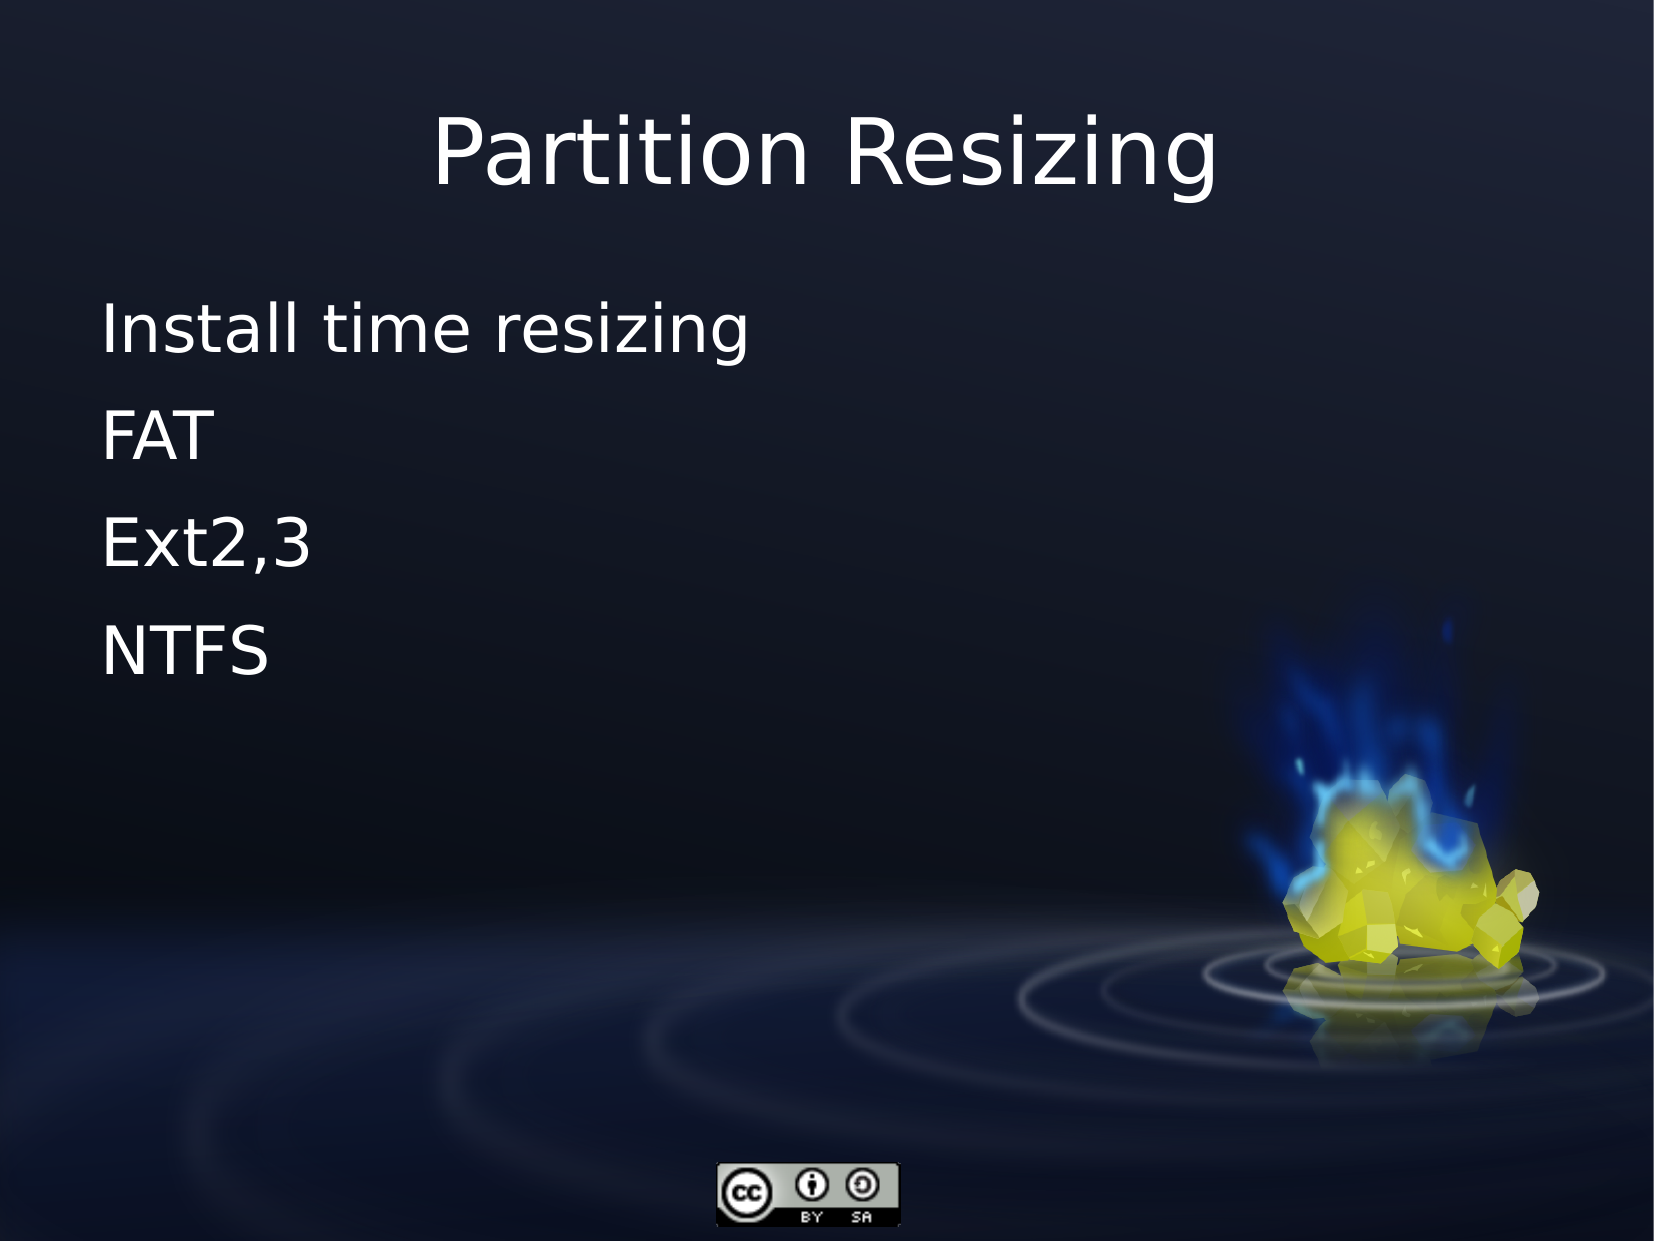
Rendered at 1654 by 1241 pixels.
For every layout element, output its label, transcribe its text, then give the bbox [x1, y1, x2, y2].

list Install time resizing FAT Ext2,3 NTFS [82, 290, 1571, 1109]
title Partition Resizing [82, 49, 1571, 257]
picture [0, 0, 1654, 1241]
